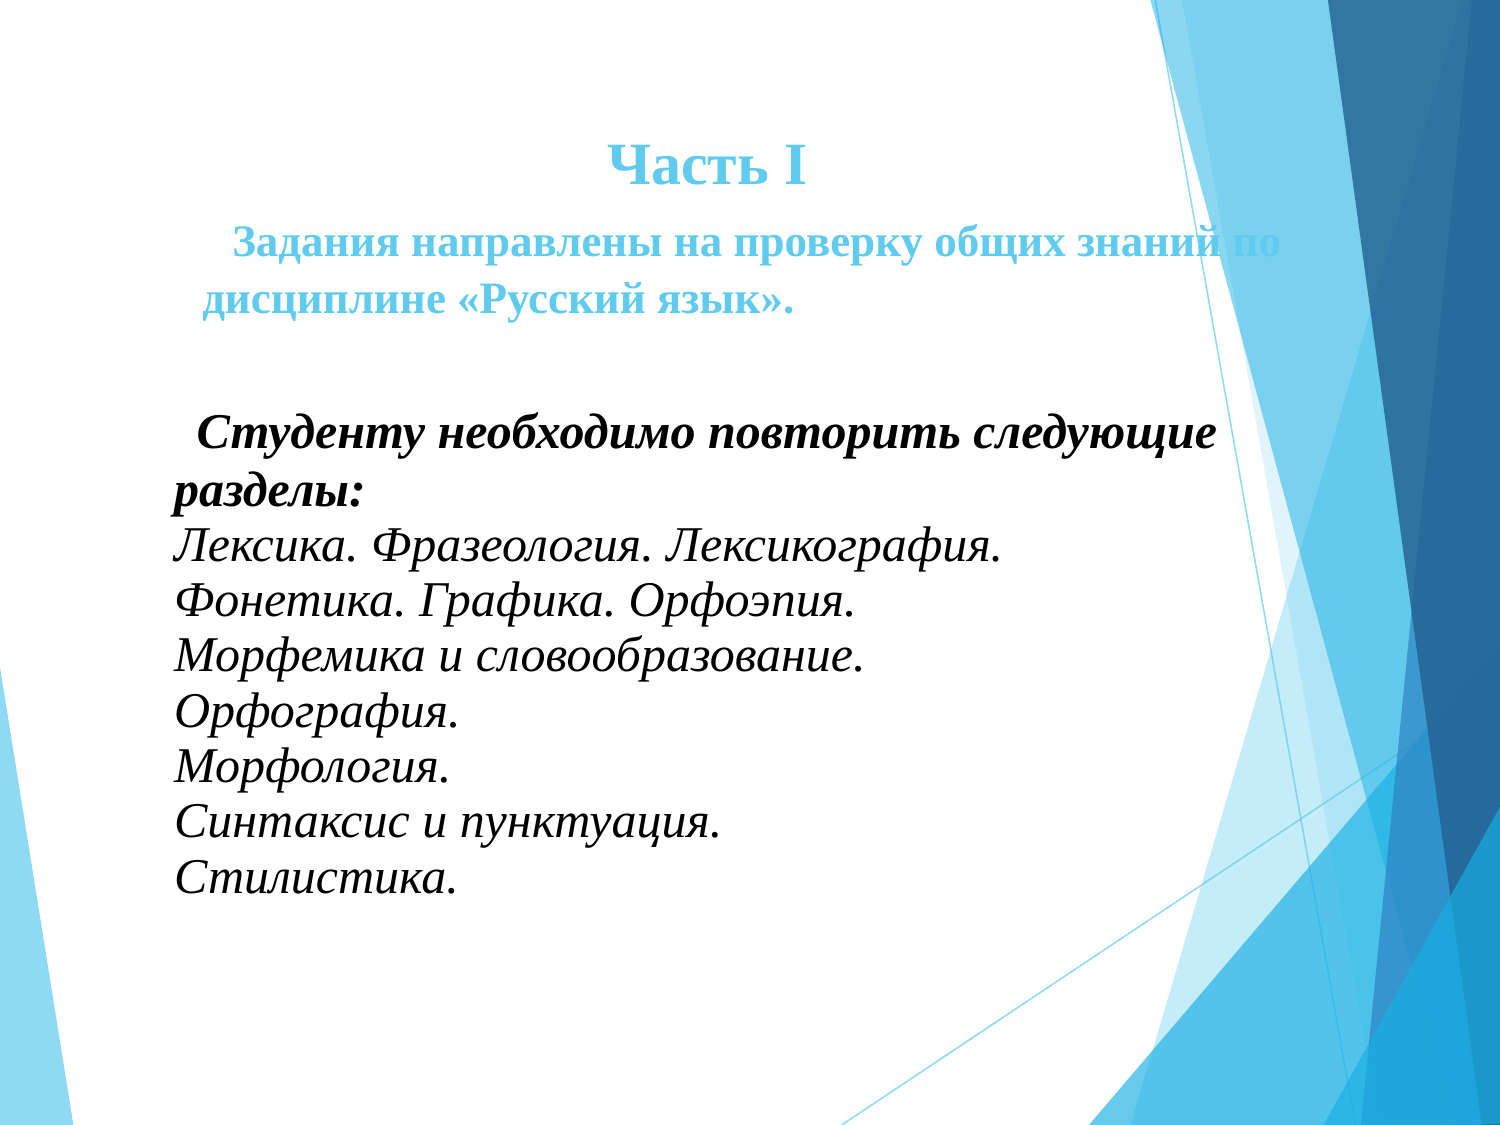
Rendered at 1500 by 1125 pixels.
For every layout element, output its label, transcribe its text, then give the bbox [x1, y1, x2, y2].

title Часть I Задания направлены на проверку общих знаний по дисциплине «Русский язык». [187, 45, 1500, 475]
text_box Студенту необходимо повторить следующие разделы: Лексика. Фразеология. Лексикография. Фонетика. Графика. Орфоэпия. Морфемика и словообразование. Орфография. Морфология. Синтаксис и пунктуация. Стилистика. [159, 397, 1247, 970]
